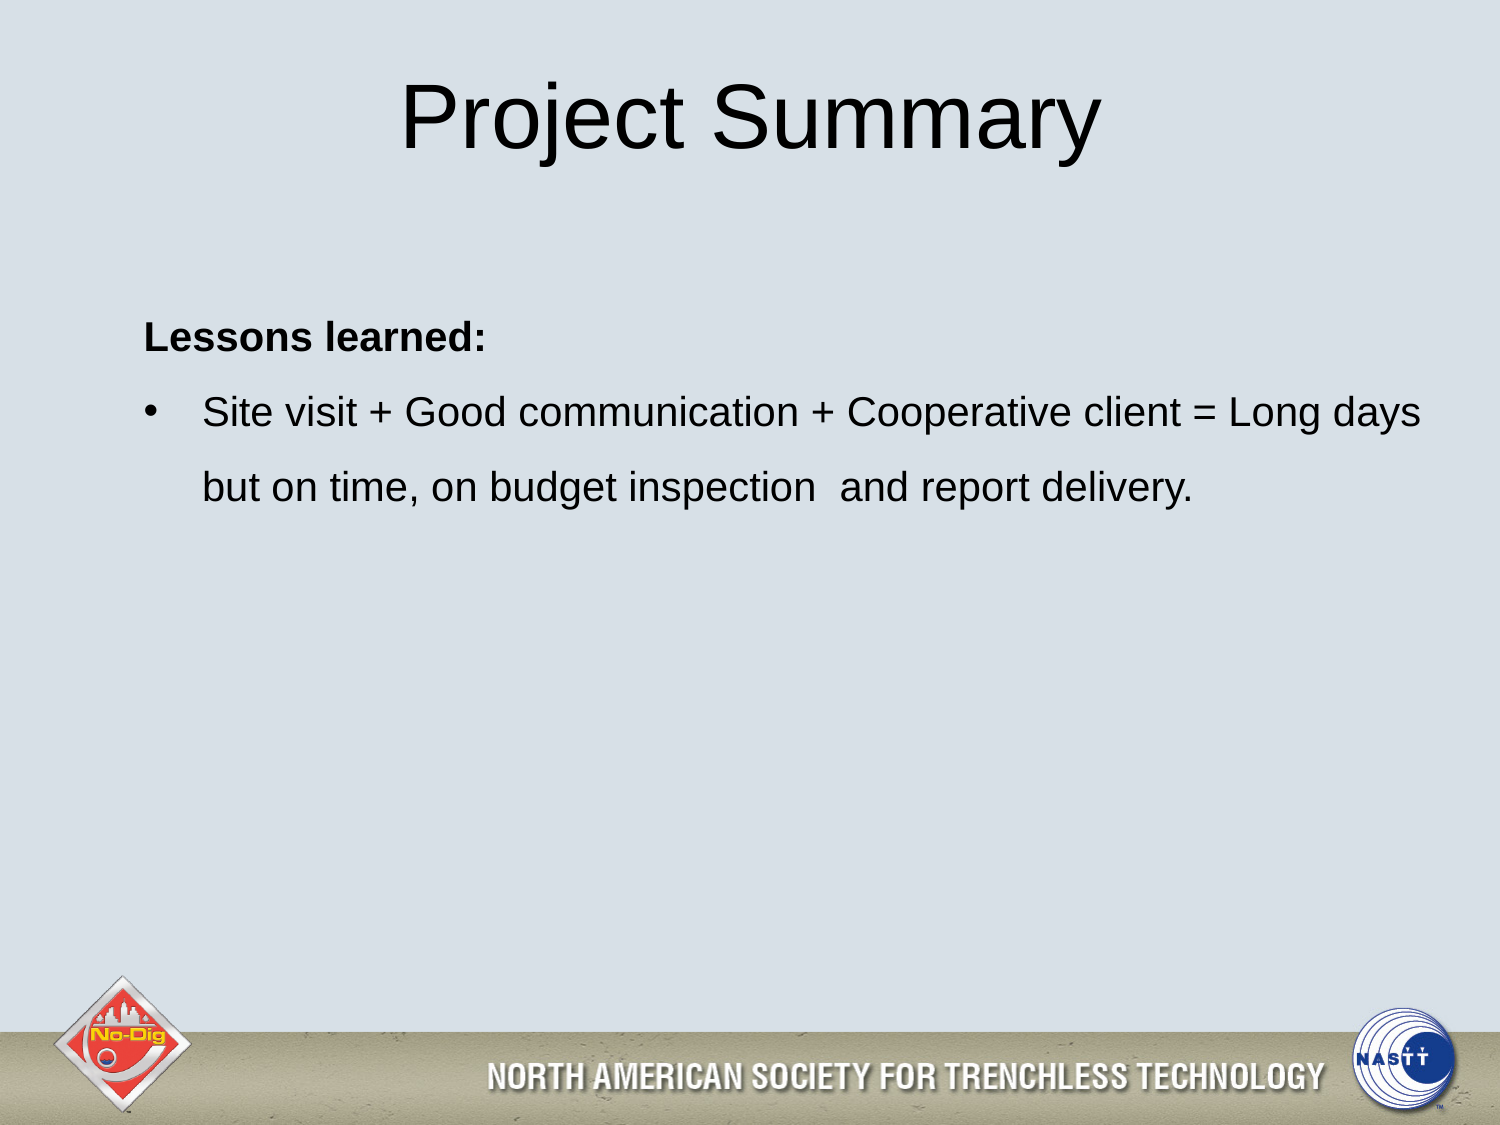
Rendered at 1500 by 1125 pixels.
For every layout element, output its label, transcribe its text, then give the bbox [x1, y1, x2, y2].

text_box Lessons learned: Site visit + Good communication + Cooperative client = Long days but on time, on budget inspection and report delivery. [112, 219, 1463, 963]
picture [0, 0, 1500, 1125]
text_box Project Summary [76, 18, 1427, 206]
